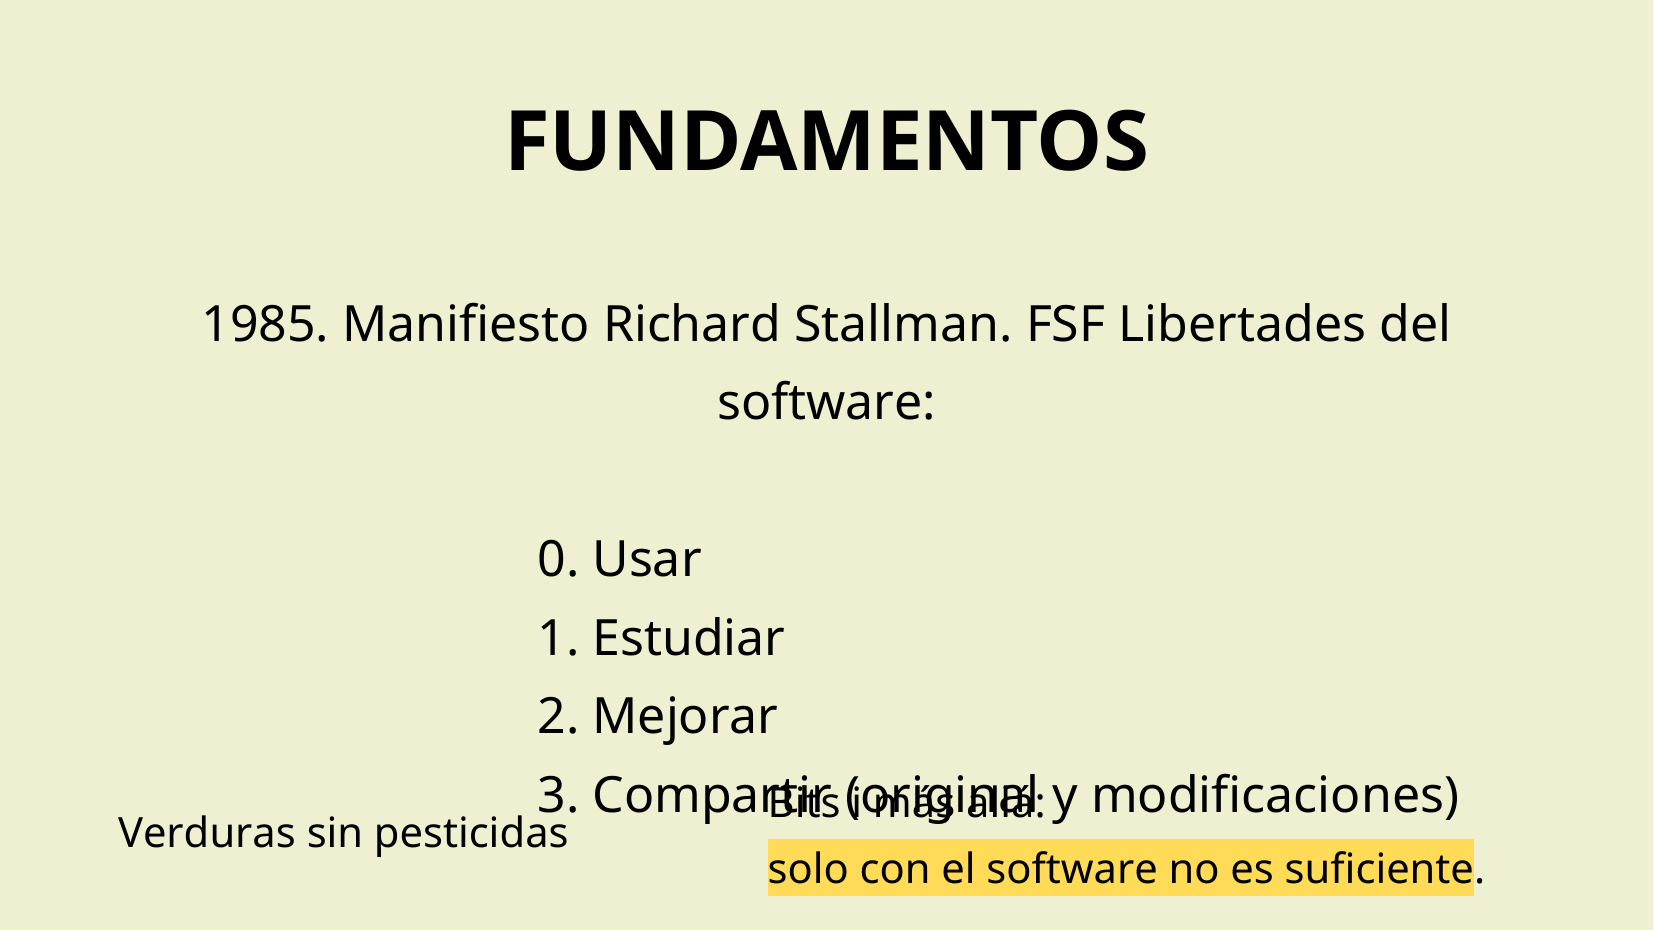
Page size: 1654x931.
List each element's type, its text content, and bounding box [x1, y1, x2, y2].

text_box Bits i más allá: solo con el software no es suficiente. [767, 764, 1595, 866]
title Fundamentos [82, 60, 1571, 216]
text_box 1985. Manifiesto Richard Stallman. FSF Libertades del software: 0. Usar 1. Estudiar 2. Mejorar 3. Compartir (original y modificaciones) [94, 277, 1560, 819]
text_box Verduras sin pesticidas [118, 794, 650, 845]
